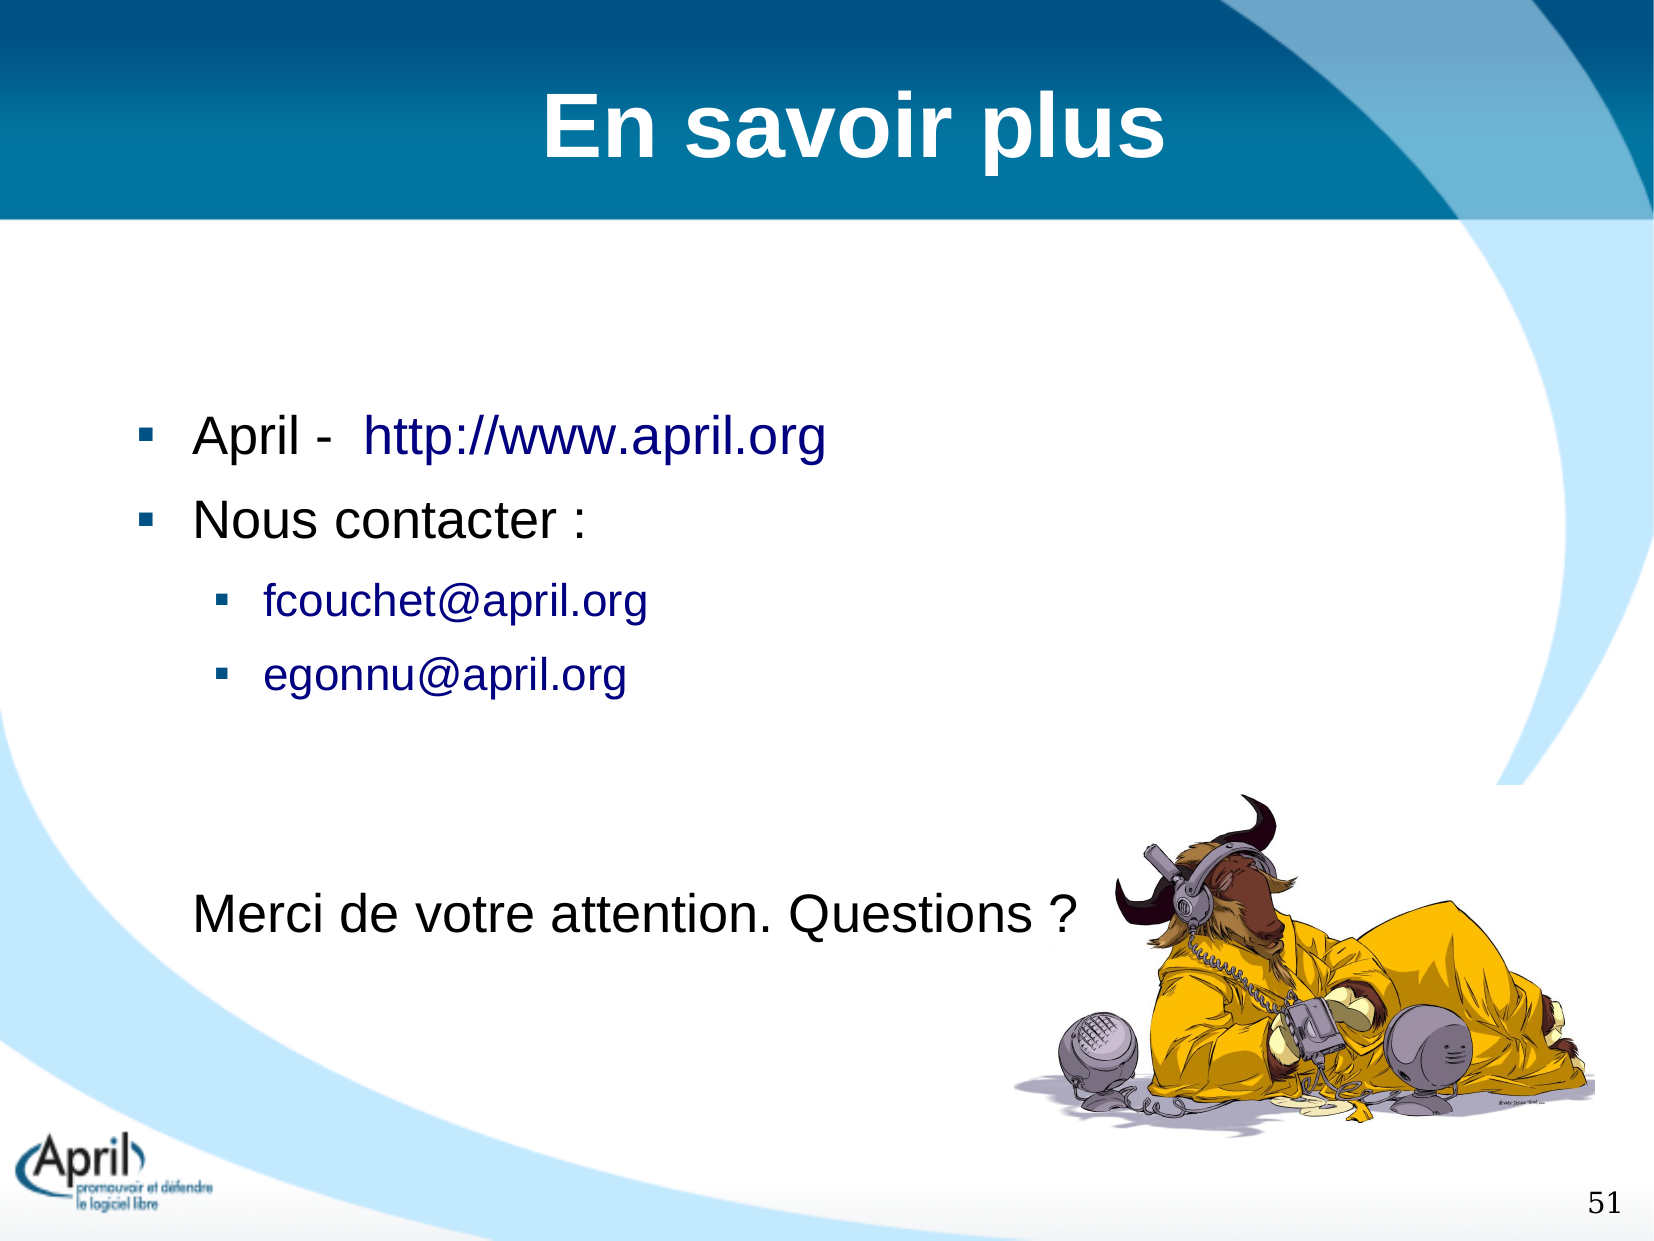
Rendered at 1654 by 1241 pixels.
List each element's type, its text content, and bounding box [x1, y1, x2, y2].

picture [0, 0, 1654, 1241]
list April - http://www.april.org Nous contacter : fcouchet@april.org egonnu@april.org Merci de votre attention. Questions ? [121, 321, 1534, 1227]
title En savoir plus [118, 22, 1531, 230]
